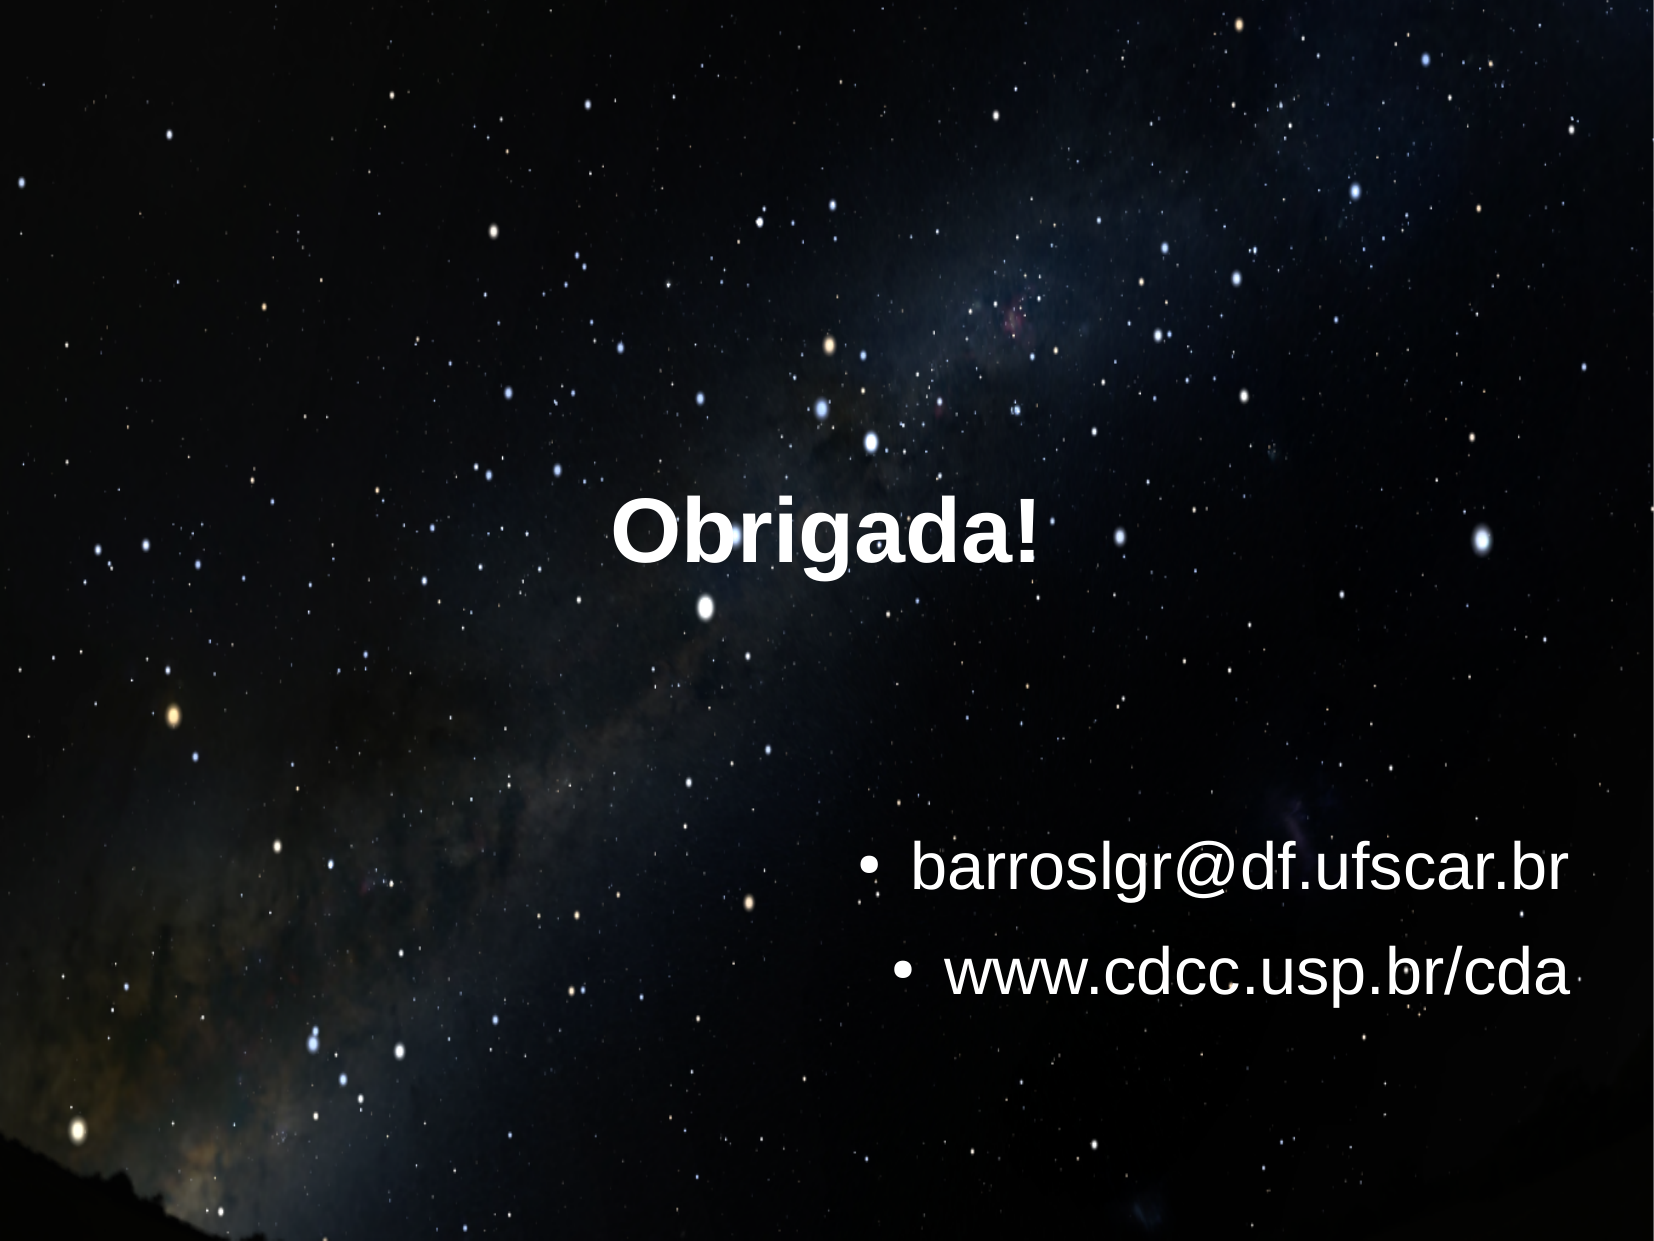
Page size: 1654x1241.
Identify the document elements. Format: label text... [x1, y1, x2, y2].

list barroslgr@df.ufscar.br www.cdcc.usp.br/cda [82, 307, 1571, 427]
list barroslgr@df.ufscar.br www.cdcc.usp.br/cda [82, 635, 1571, 1028]
title Obrigada! [82, 427, 1571, 635]
picture [0, 0, 1654, 1241]
